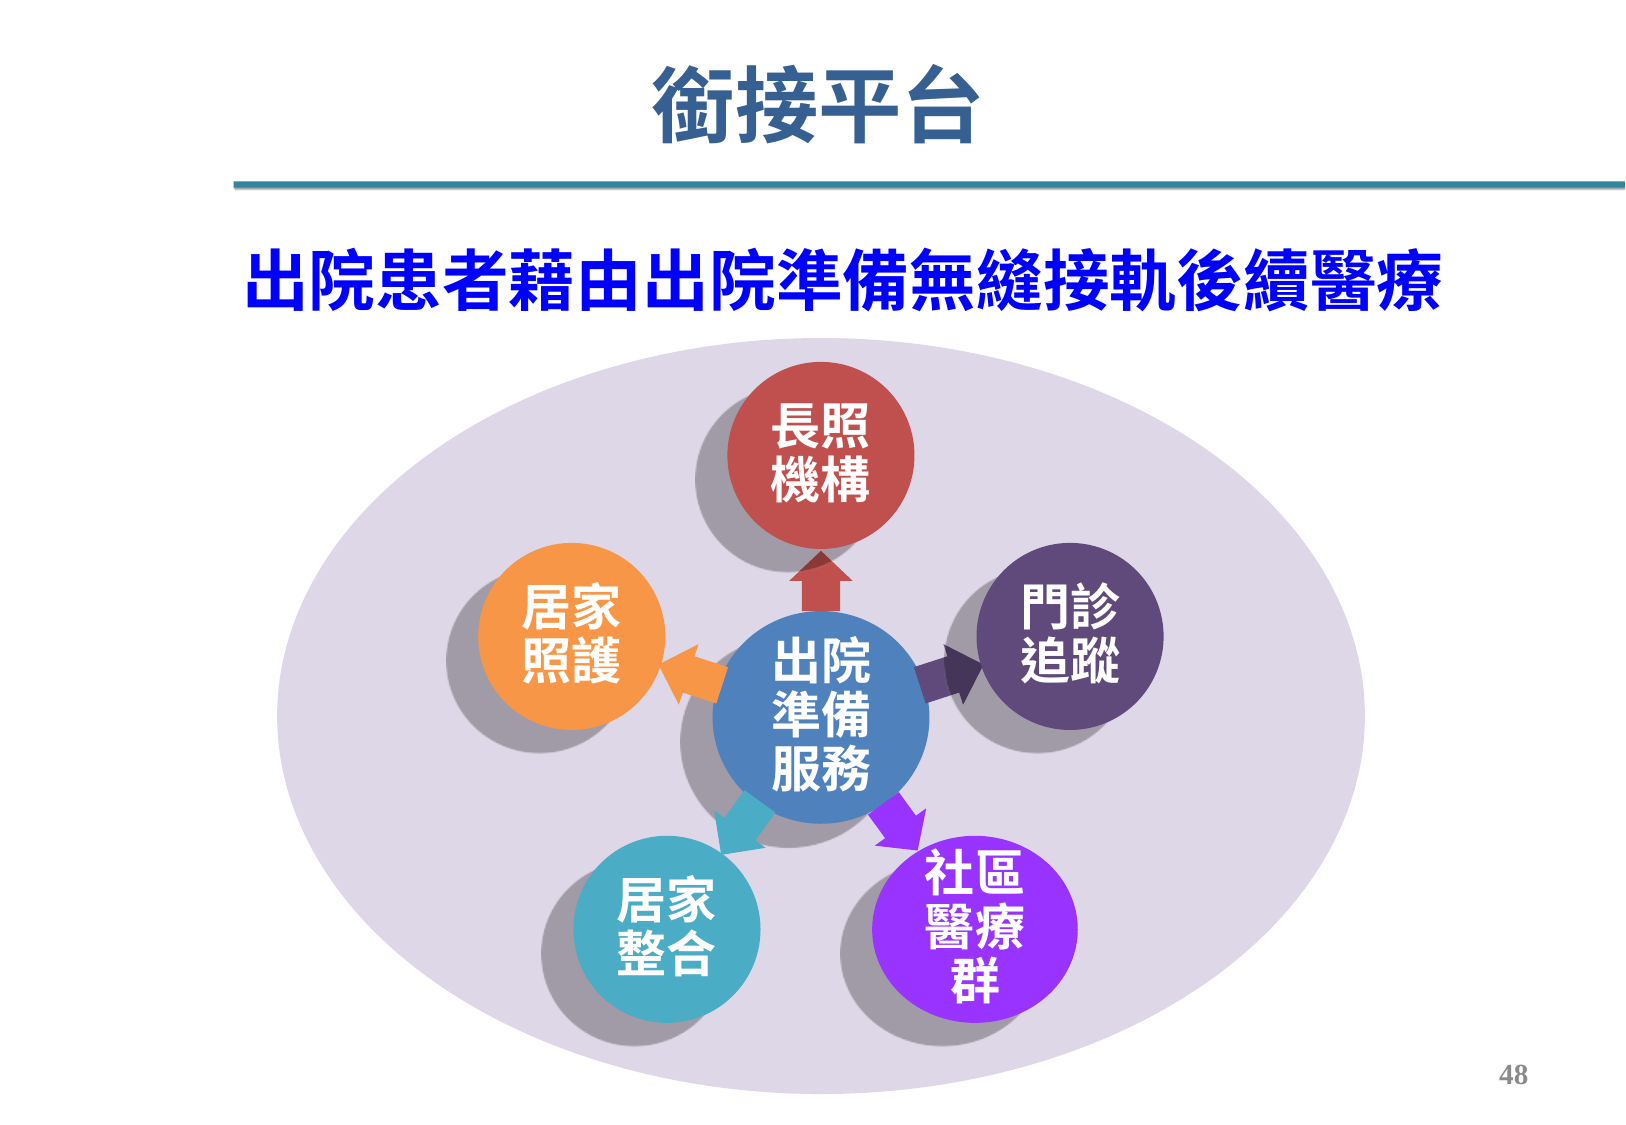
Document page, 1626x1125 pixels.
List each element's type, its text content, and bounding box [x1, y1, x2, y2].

text_box 居家照護 [478, 542, 666, 730]
slide_number <編號> [1164, 1042, 1544, 1103]
text_box 社區醫療群 [872, 835, 1078, 1023]
text_box 出院患者藉由出院準備無縫接軌後續醫療 [227, 231, 1459, 327]
text_box 出院準備服務 [712, 612, 930, 824]
text_box 居家整合 [573, 835, 761, 1023]
title 銜接平台 [80, 27, 1557, 179]
text_box 長照機構 [727, 361, 915, 549]
text_box 門診追蹤 [976, 542, 1164, 730]
text_box [277, 338, 1365, 1095]
